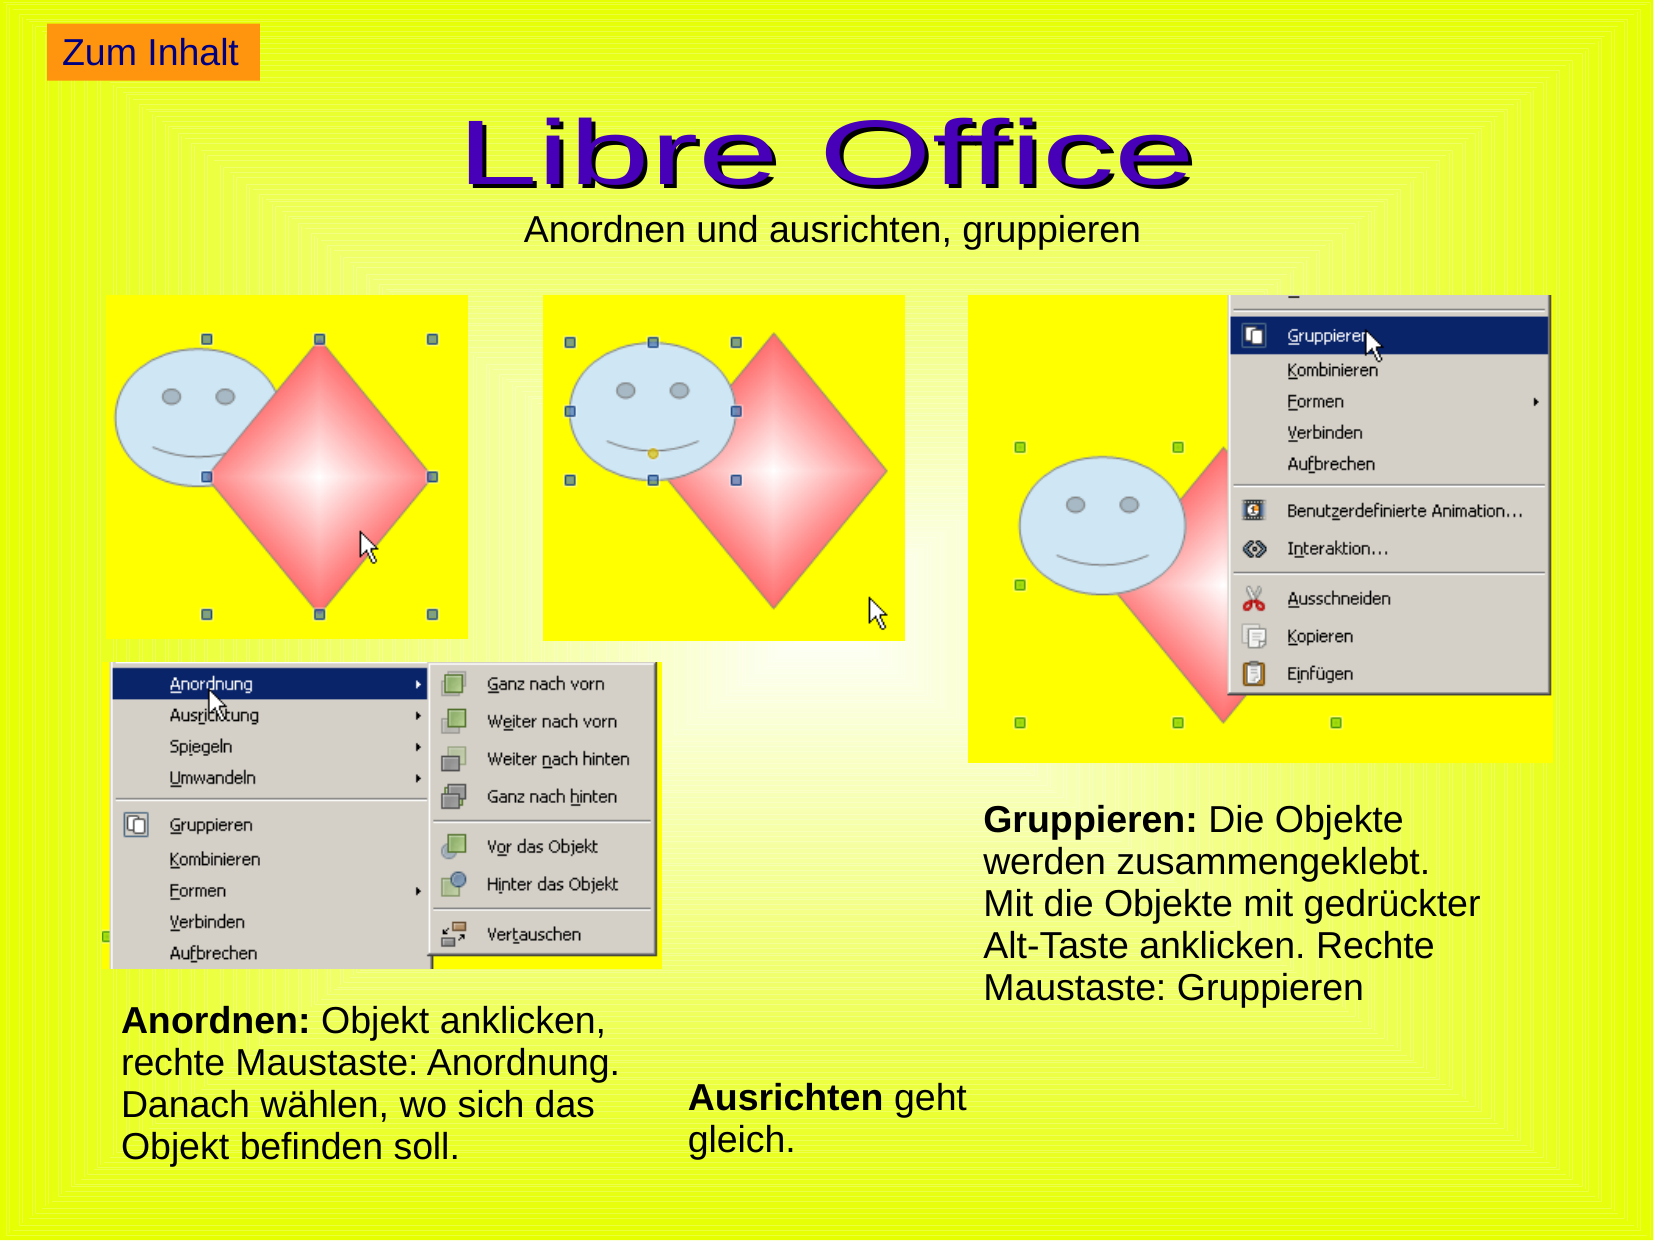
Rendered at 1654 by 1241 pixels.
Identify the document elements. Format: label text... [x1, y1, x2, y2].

picture [543, 295, 905, 641]
text_box Anordnen und ausrichten, gruppieren [460, 201, 1205, 259]
picture [968, 295, 1553, 763]
text_box Zum Inhalt [47, 23, 260, 81]
text_box Gruppieren: Die Objekte werden zusammengeklebt. Mit die Objekte mit gedrückter Alt-Taste anklicken. Rechte Maustaste: Gruppieren [968, 791, 1548, 1018]
picture [106, 295, 468, 639]
picture [102, 662, 662, 969]
text_box Anordnen: Objekt anklicken, rechte Maustaste: Anordnung. Danach wählen, wo sich das Objekt befinden soll. [106, 992, 686, 1177]
title Libre Office [82, 49, 1571, 257]
text_box Ausrichten geht gleich. [673, 1069, 1052, 1170]
